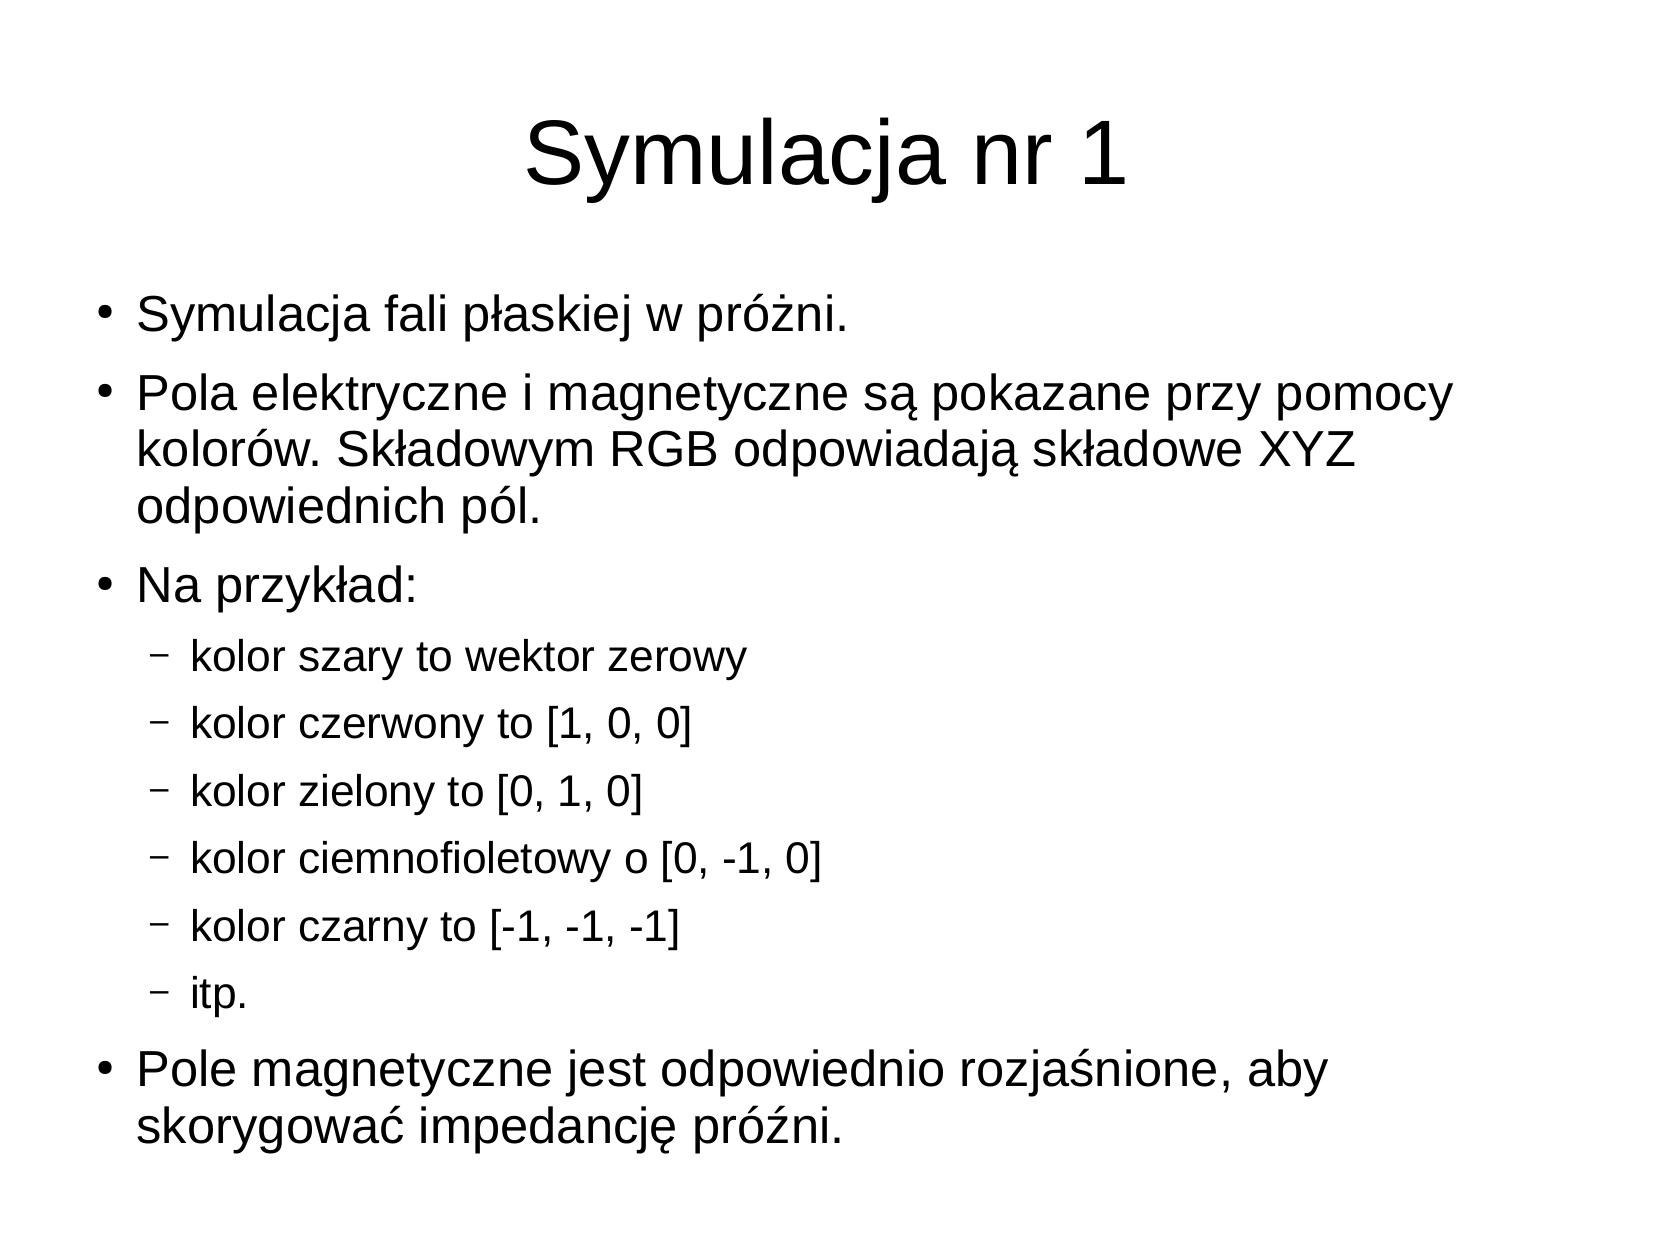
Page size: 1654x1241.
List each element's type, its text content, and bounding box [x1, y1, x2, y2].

list Symulacja fali płaskiej w próżni. Pola elektryczne i magnetyczne są pokazane przy pomocy kolorów. Składowym RGB odpowiadają składowe XYZ odpowiednich pól. Na przykład: kolor szary to wektor zerowy kolor czerwony to [1, 0, 0] kolor zielony to [0, 1, 0] kolor ciemnofioletowy o [0, -1, 0] kolor czarny to [-1, -1, -1] itp. Pole magnetyczne jest odpowiednio rozjaśnione, aby skorygować impedancję próźni. [82, 285, 1571, 1156]
title Symulacja nr 1 [82, 49, 1571, 257]
